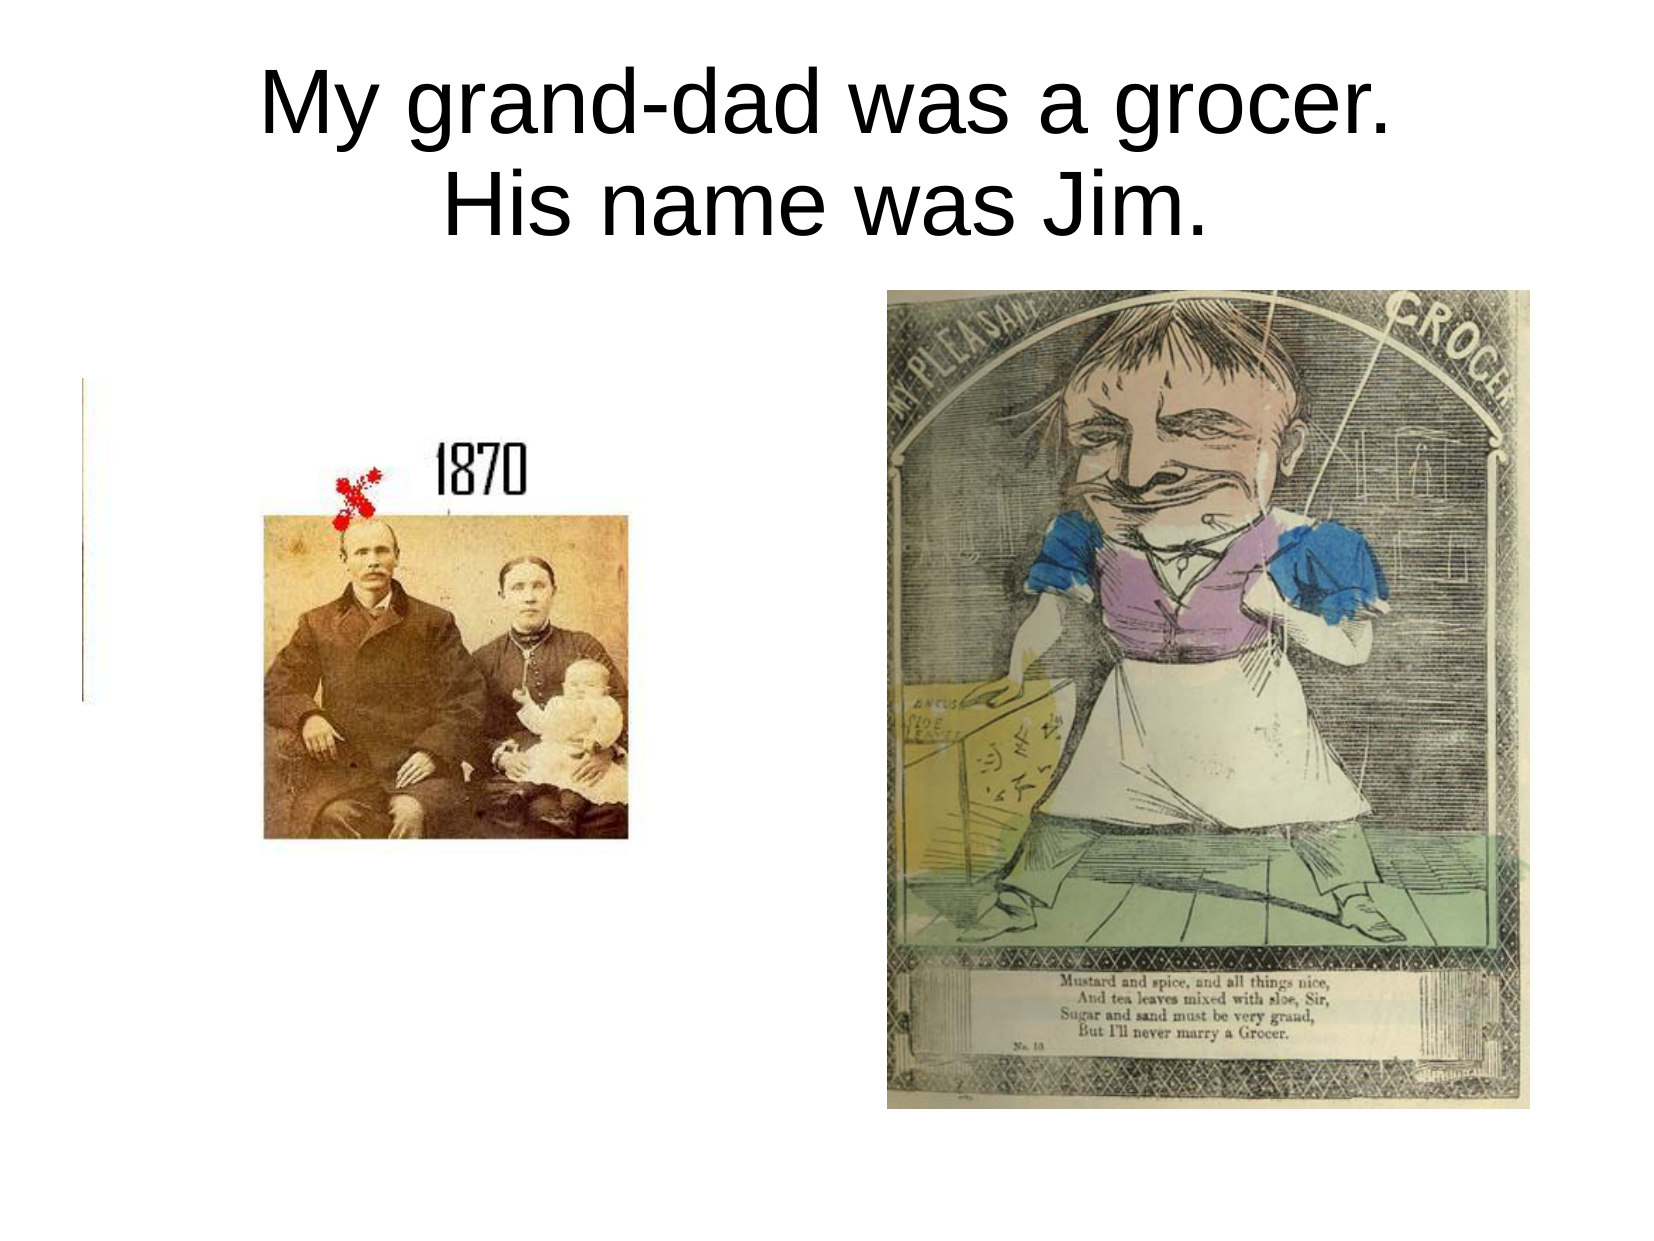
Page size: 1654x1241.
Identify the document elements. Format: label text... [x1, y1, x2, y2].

picture [82, 378, 809, 1020]
title My grand-dad was a grocer. His name was Jim. [82, 49, 1571, 257]
picture [887, 290, 1530, 1109]
